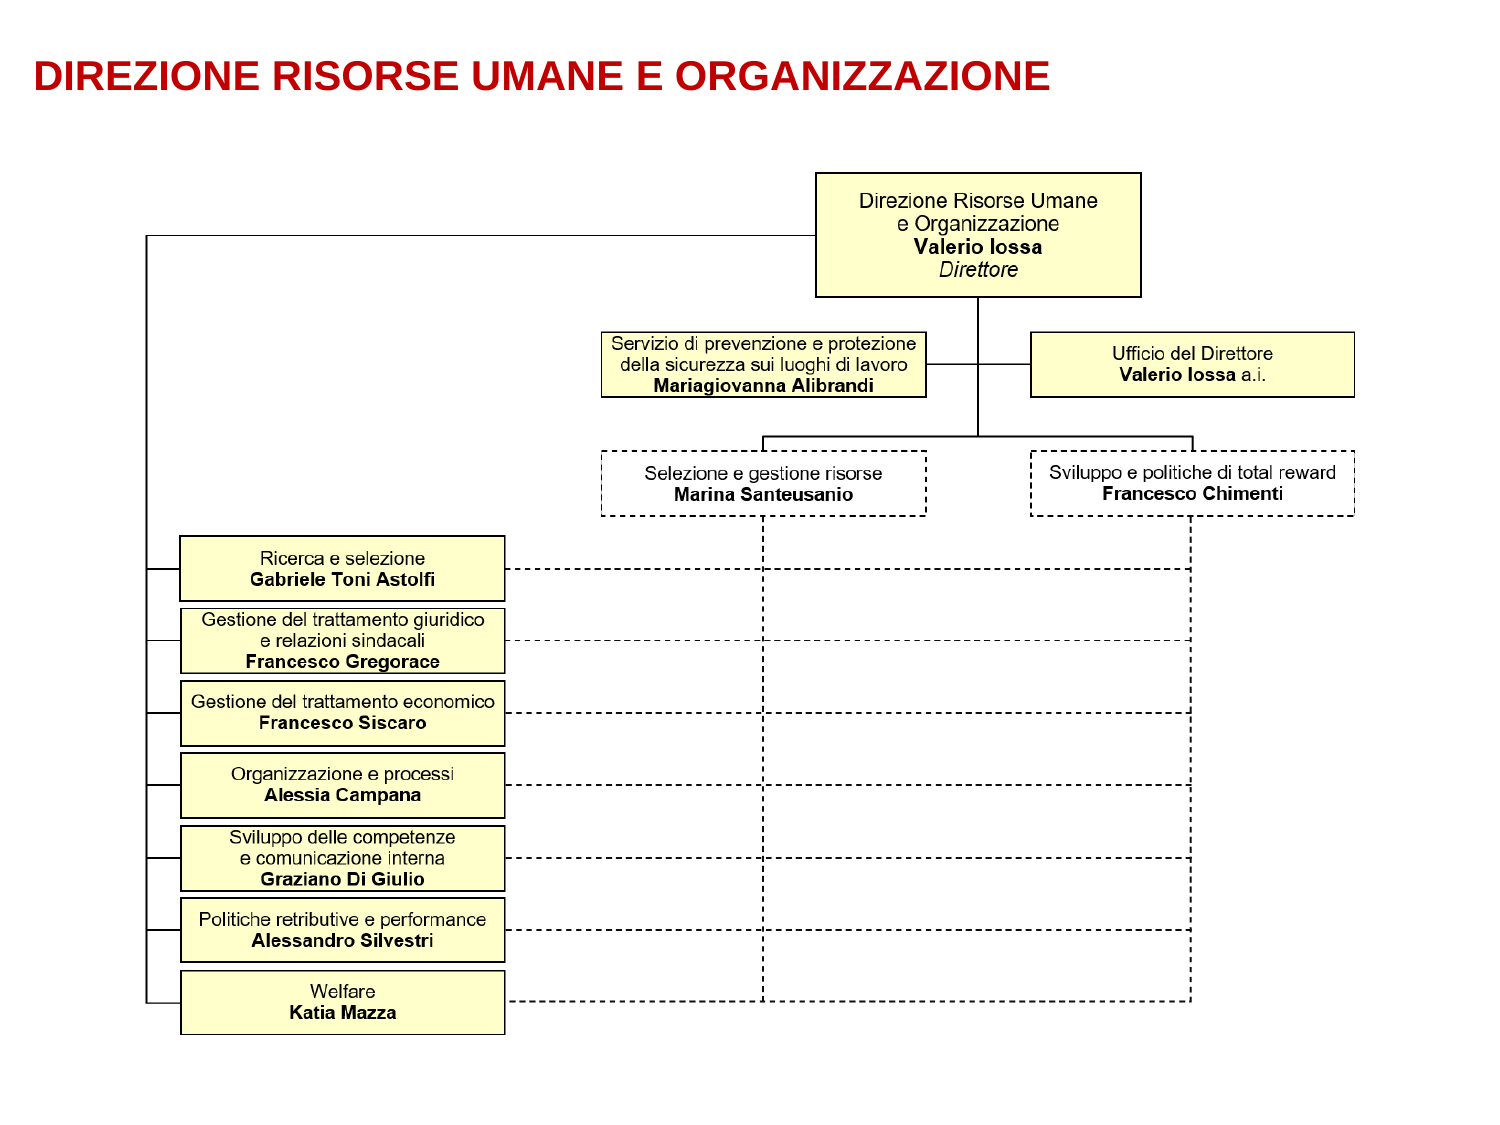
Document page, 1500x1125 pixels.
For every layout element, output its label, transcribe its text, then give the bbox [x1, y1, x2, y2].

text_box DIREZIONE RISORSE UMANE E ORGANIZZAZIONE [18, 41, 1482, 124]
picture [145, 172, 1355, 1035]
